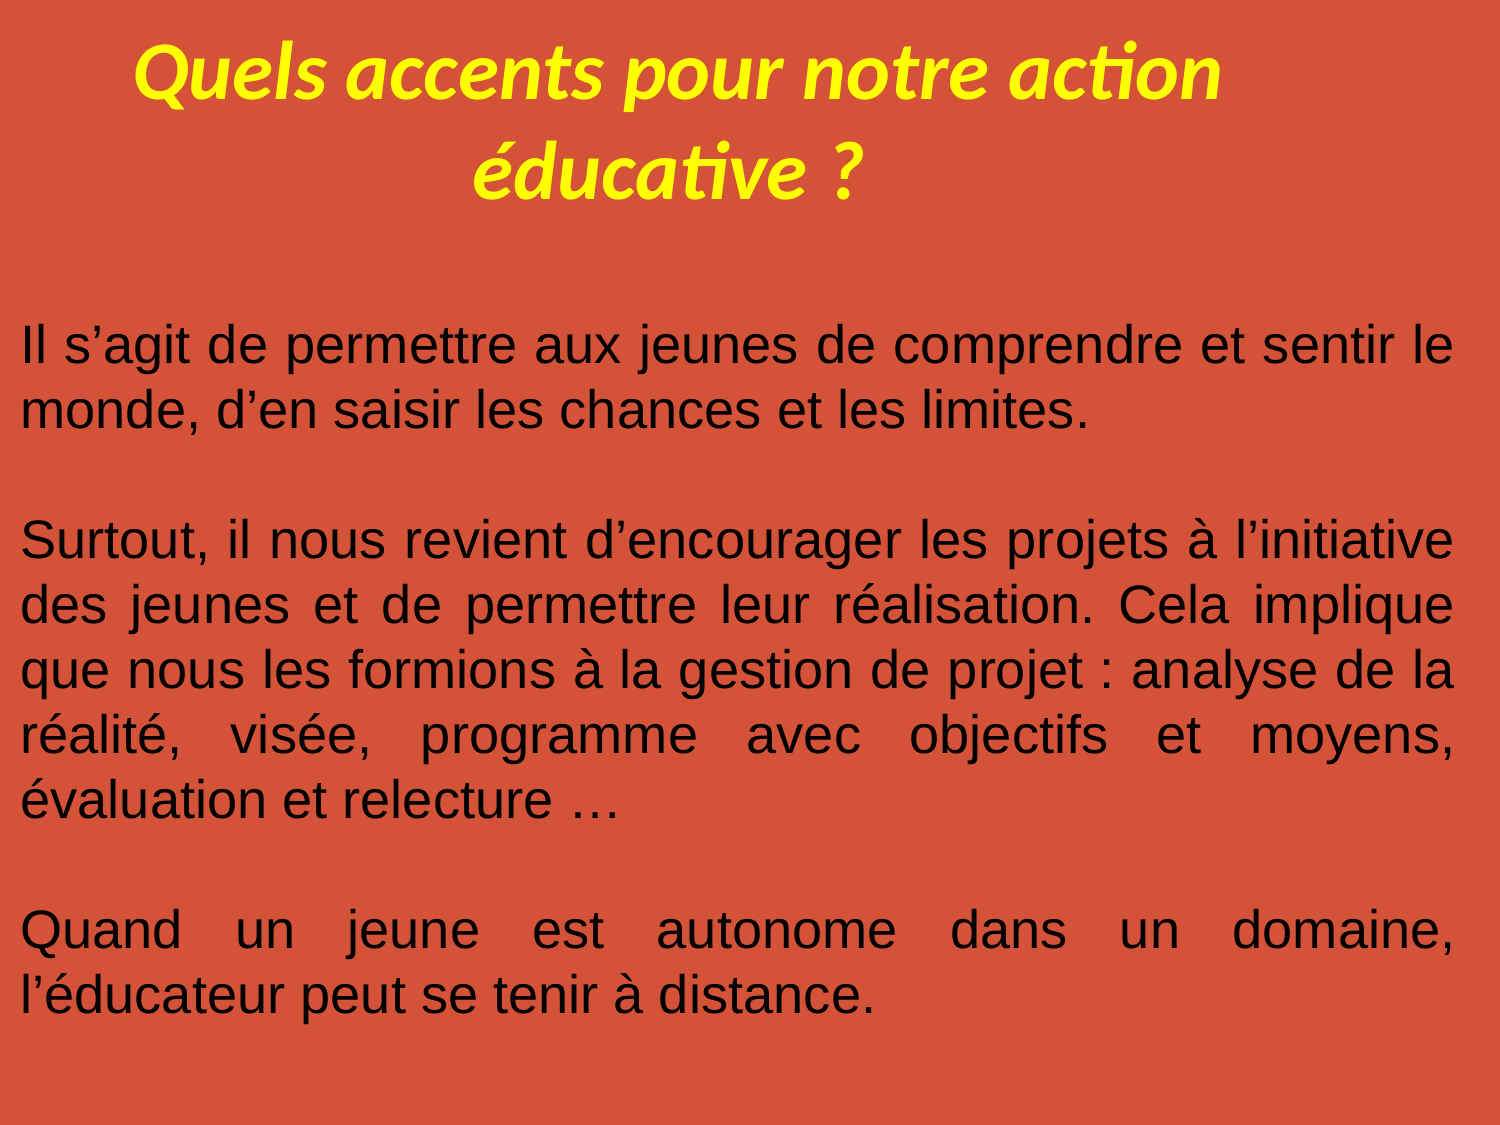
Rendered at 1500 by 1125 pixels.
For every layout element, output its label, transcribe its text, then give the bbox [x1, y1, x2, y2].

text_box Quels accents pour notre action éducative ? [87, 8, 1270, 224]
text_box Il s’agit de permettre aux jeunes de comprendre et sentir le monde, d’en saisir les chances et les limites. Surtout, il nous revient d’encourager les projets à l’initiative des jeunes et de permettre leur réalisation. Cela implique que nous les formions à la gestion de projet : analyse de la réalité, visée, programme avec objectifs et moyens, évaluation et relecture … Quand un jeune est autonome dans un domaine, l’éducateur peut se tenir à distance. [5, 301, 1473, 1032]
